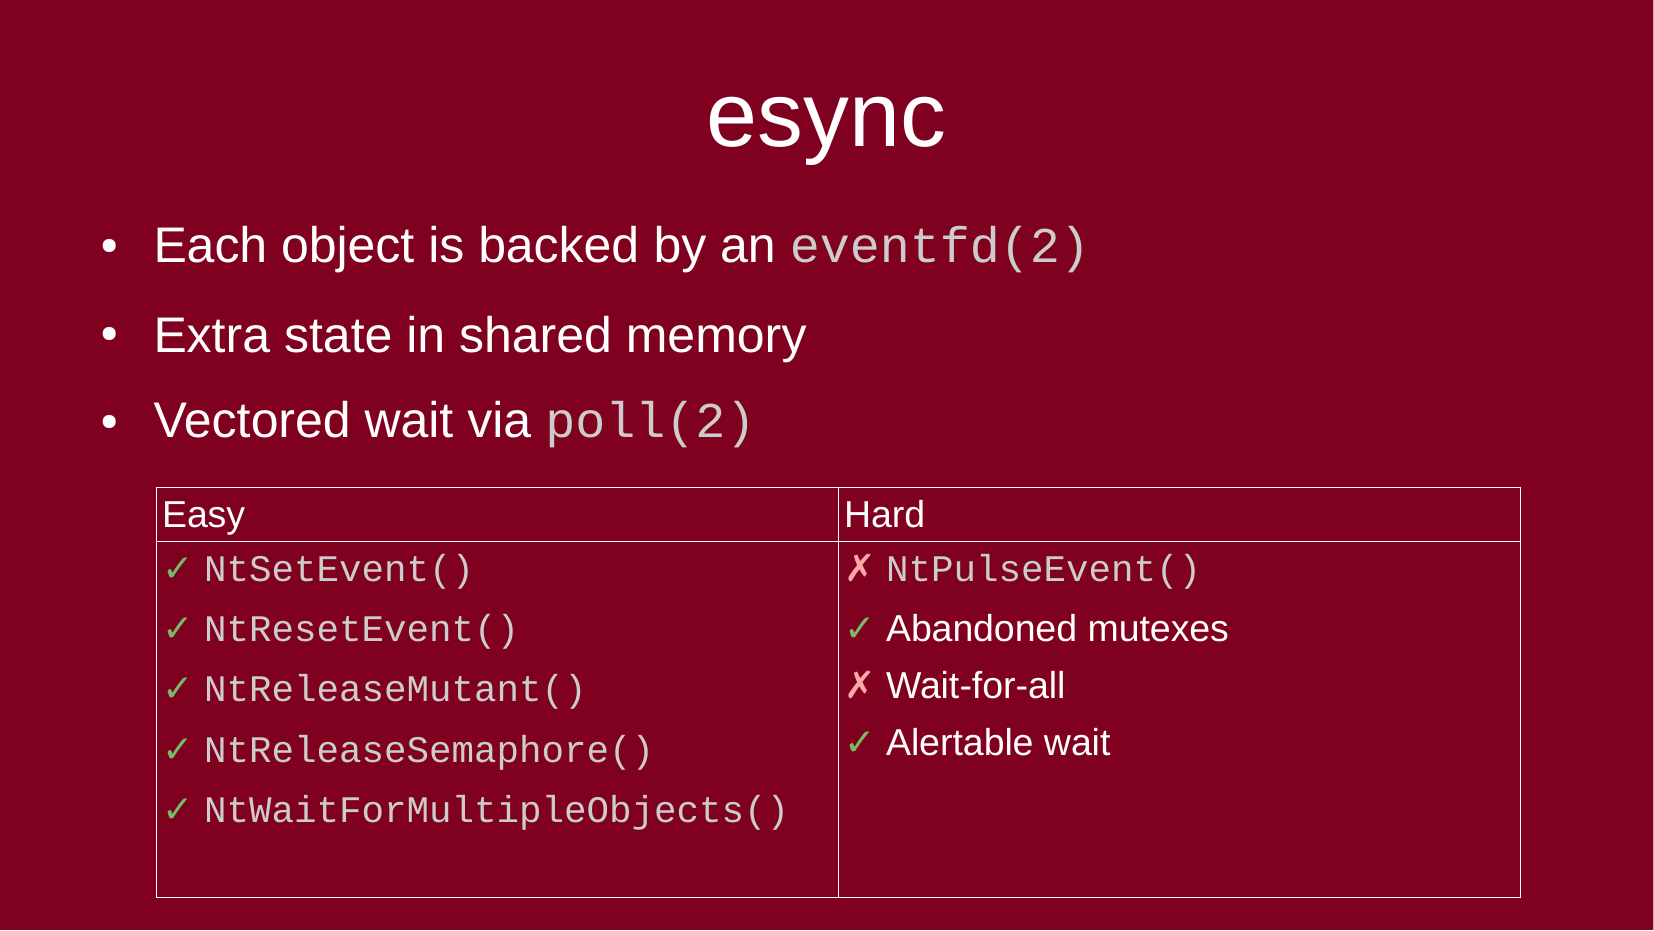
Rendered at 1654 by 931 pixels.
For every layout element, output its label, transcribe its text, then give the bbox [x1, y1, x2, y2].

list Each object is backed by an eventfd(2) Extra state in shared memory Vectored wait via poll(2) [82, 217, 1571, 758]
table_header Hard [839, 488, 1520, 541]
title esync [82, 37, 1571, 193]
table_cell ✗ NtPulseEvent() ✓ Abandoned mutexes ✗ Wait-for-all ✓ Alertable wait [839, 542, 1520, 897]
table_header Easy [157, 488, 838, 541]
table_cell ✓ NtSetEvent() ✓ NtResetEvent() ✓ NtReleaseMutant() ✓ NtReleaseSemaphore() ✓ NtWaitForMultipleObjects() [157, 542, 838, 897]
